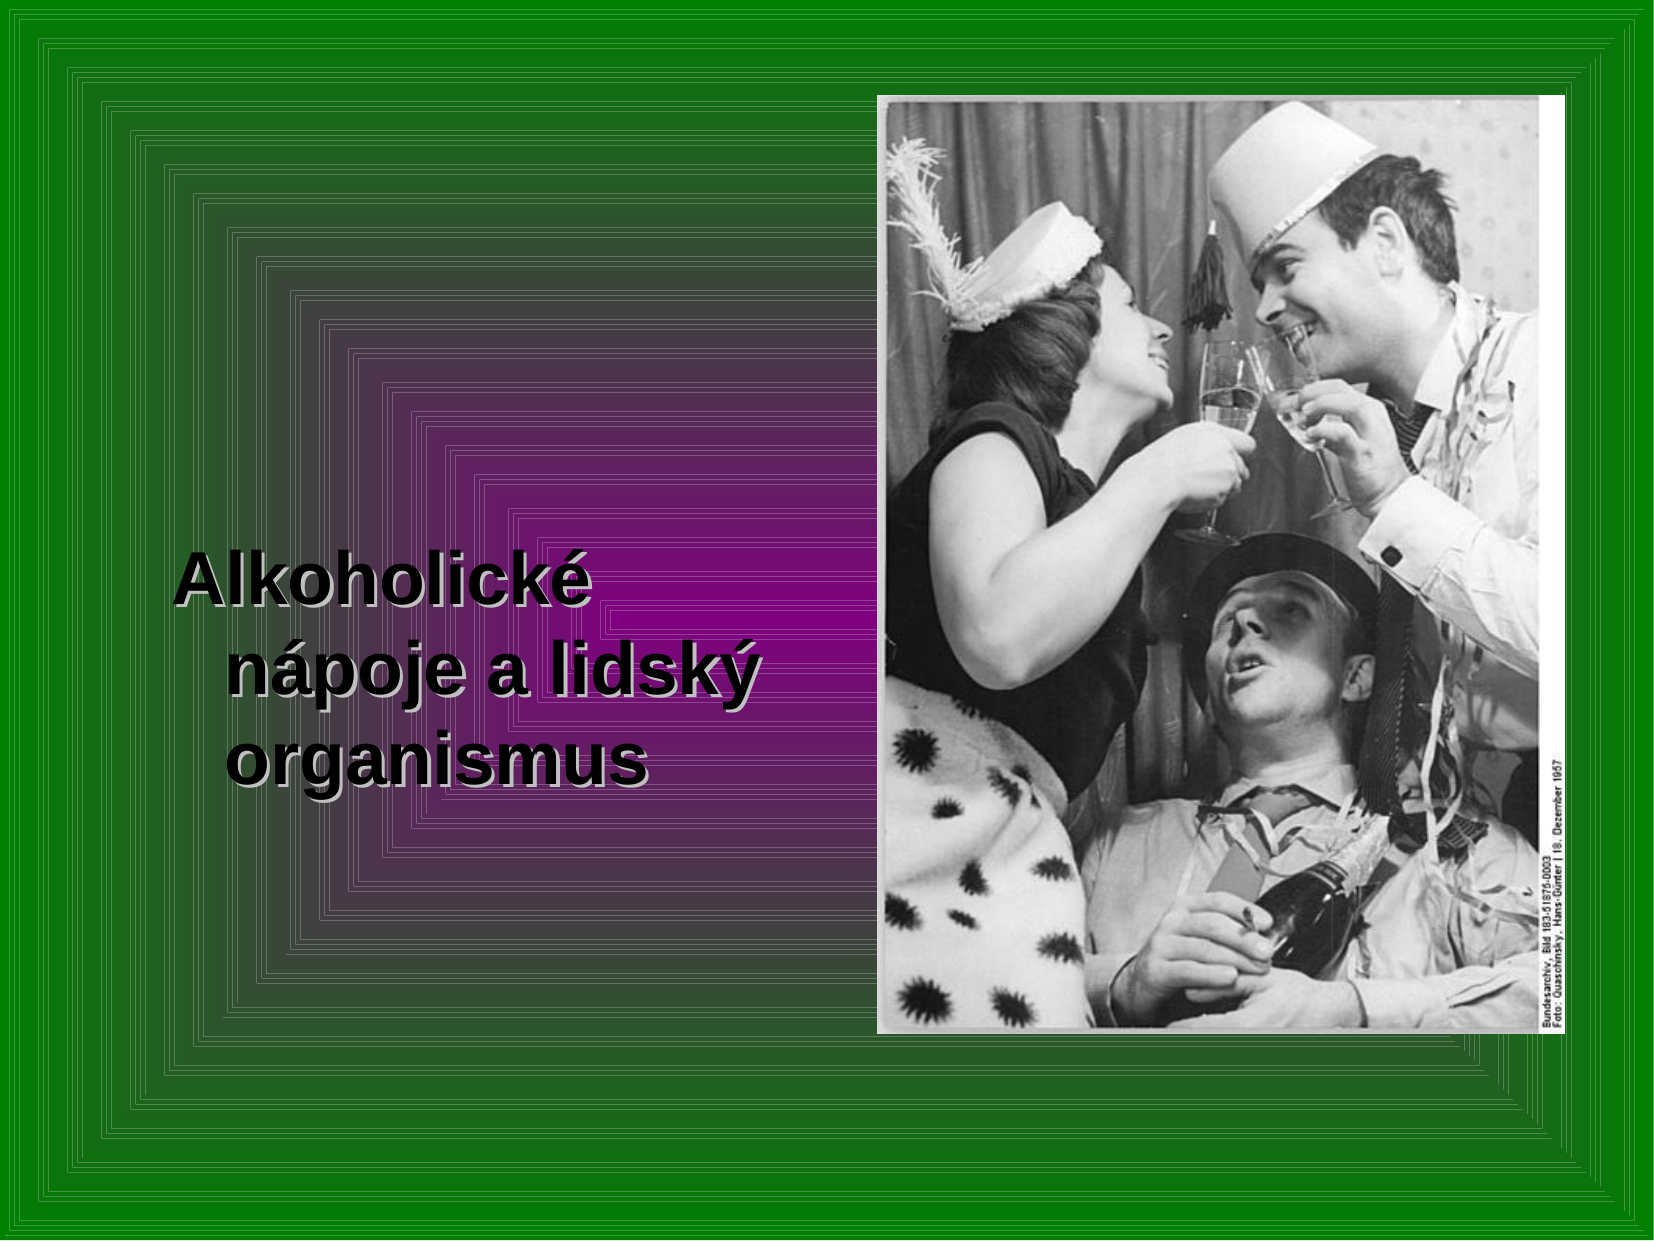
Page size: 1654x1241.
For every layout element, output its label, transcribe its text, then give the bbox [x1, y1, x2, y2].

picture [877, 96, 1565, 1034]
list Alkoholické nápoje a lidský organismus [82, 290, 809, 1109]
